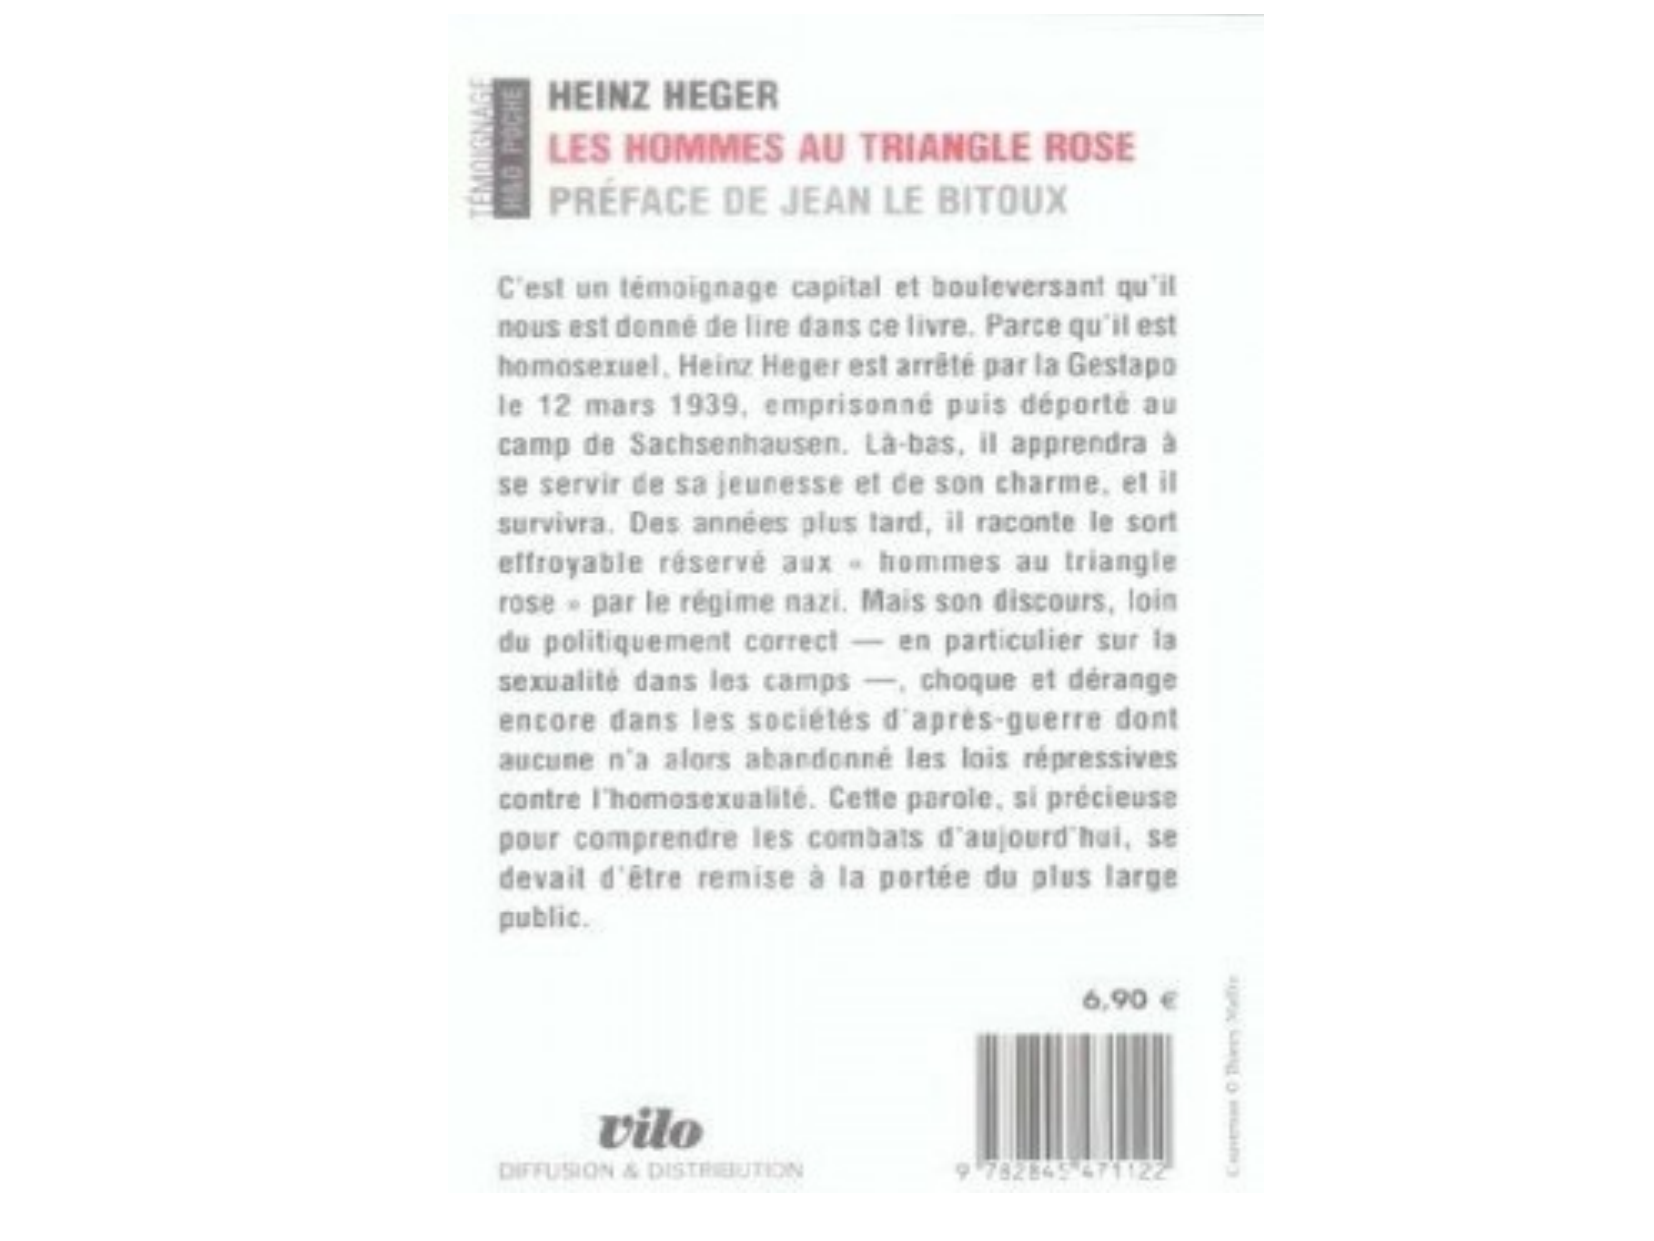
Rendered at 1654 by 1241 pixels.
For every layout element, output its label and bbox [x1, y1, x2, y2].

picture [448, 14, 1264, 1193]
